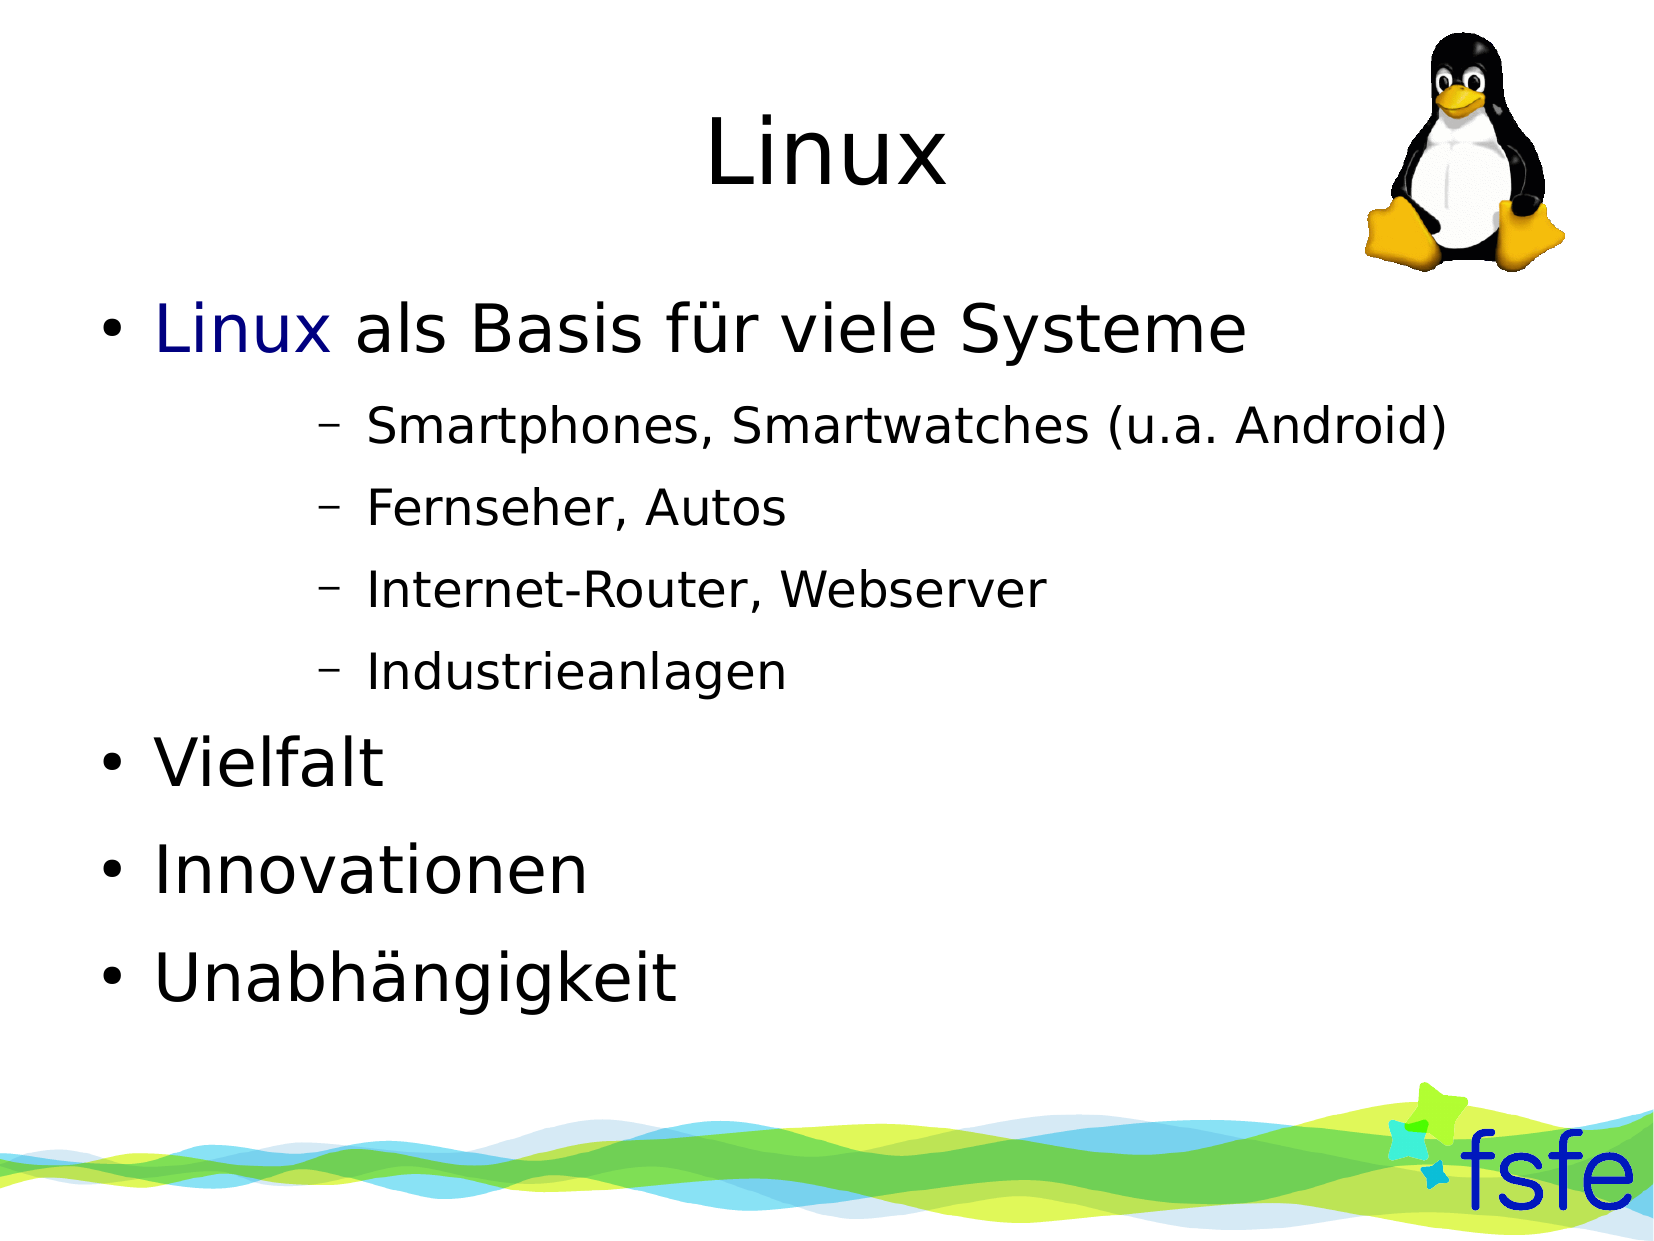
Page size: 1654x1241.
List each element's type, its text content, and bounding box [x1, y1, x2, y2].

picture [0, 1081, 1654, 1241]
picture [1358, 25, 1571, 278]
title Linux [82, 49, 1358, 257]
list Linux als Basis für viele Systeme Smartphones, Smartwatches (u.a. Android) Fernseher, Autos Internet-Router, Webserver Industrieanlagen Vielfalt Innovationen Unabhängigkeit [82, 290, 1571, 1017]
